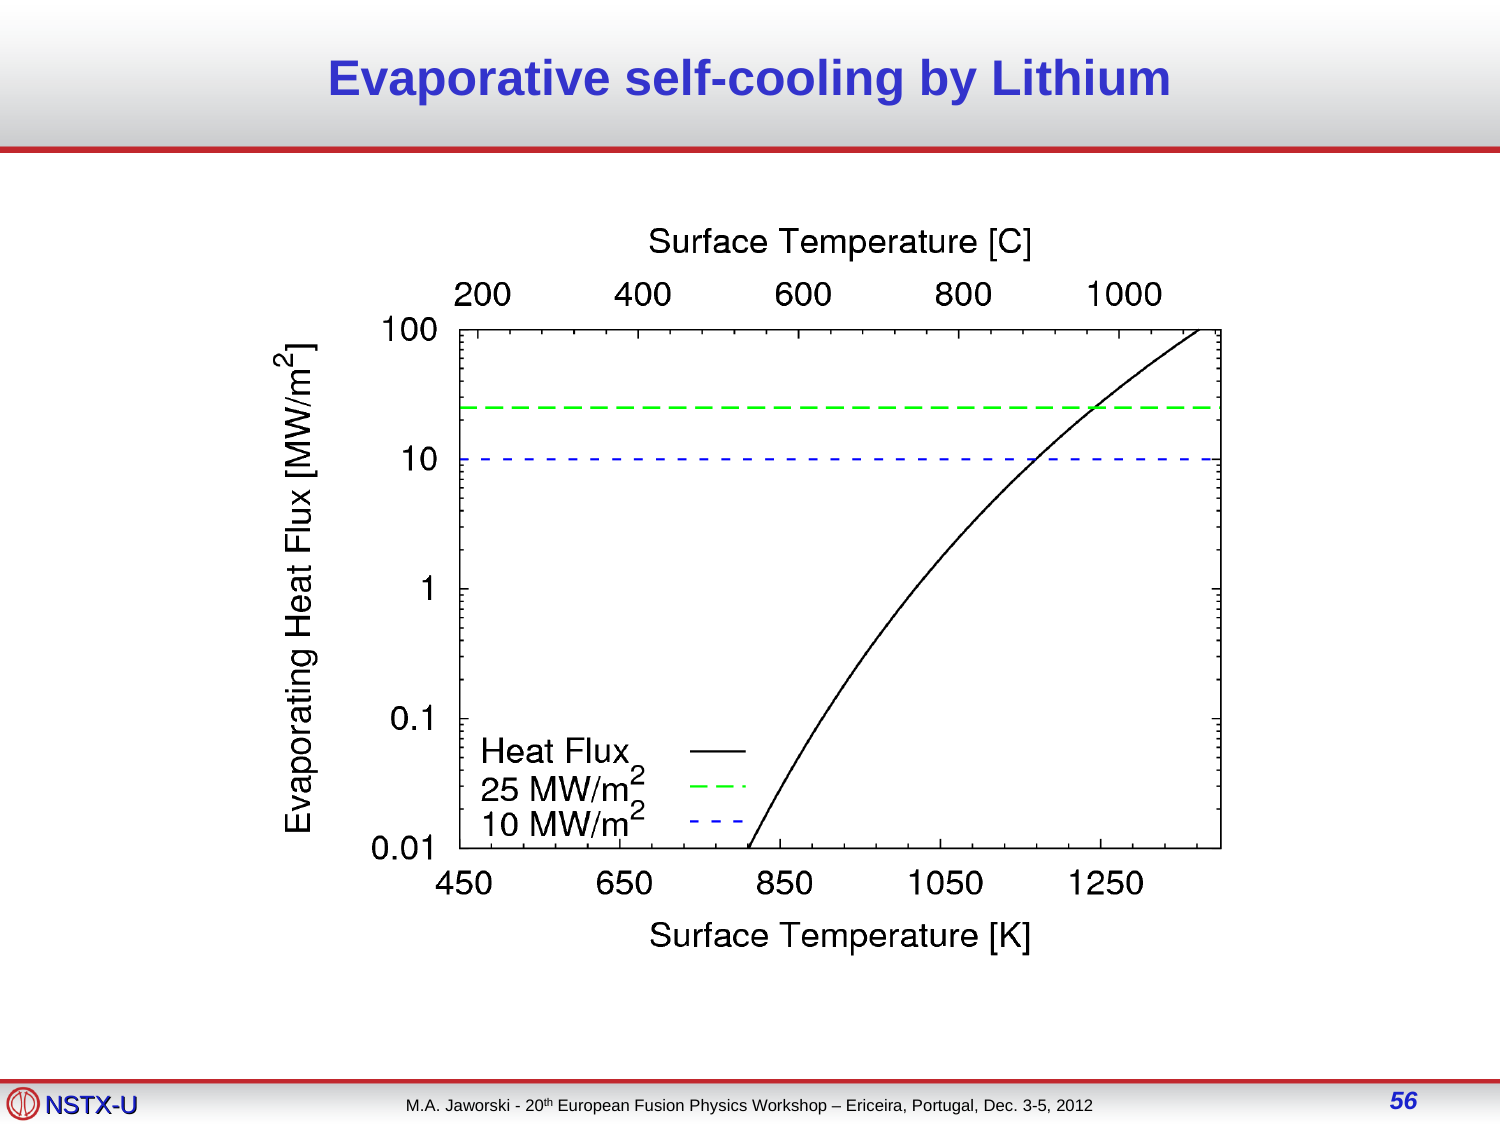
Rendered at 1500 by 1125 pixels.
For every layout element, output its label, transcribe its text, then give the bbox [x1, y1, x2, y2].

text_box 56 [1374, 1076, 1500, 1124]
picture [225, 224, 1276, 962]
title Evaporative self-cooling by Lithium [0, 0, 1500, 151]
